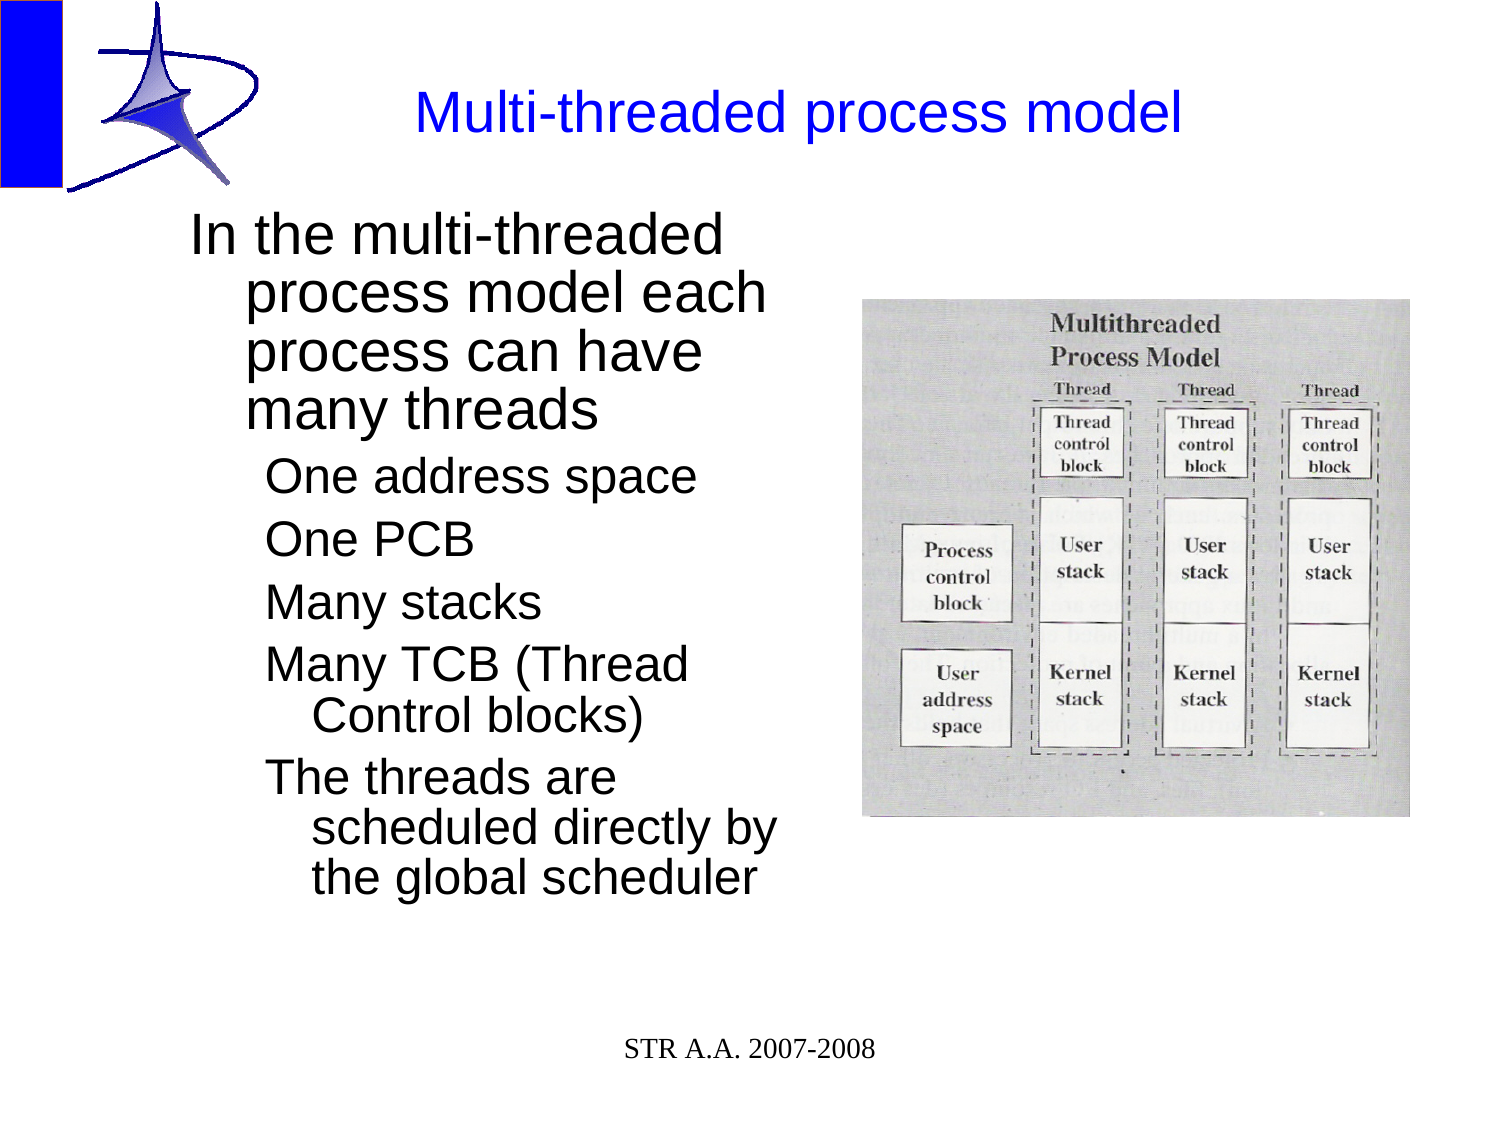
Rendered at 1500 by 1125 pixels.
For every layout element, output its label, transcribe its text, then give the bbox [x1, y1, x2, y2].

list In the multi-threaded process model each process can have many threads One address space One PCB Many stacks Many TCB (Thread Control blocks) The threads are scheduled directly by the global scheduler [174, 199, 838, 963]
picture [862, 299, 1410, 817]
picture [62, 0, 263, 197]
title Multi-threaded process model [174, 61, 1425, 164]
